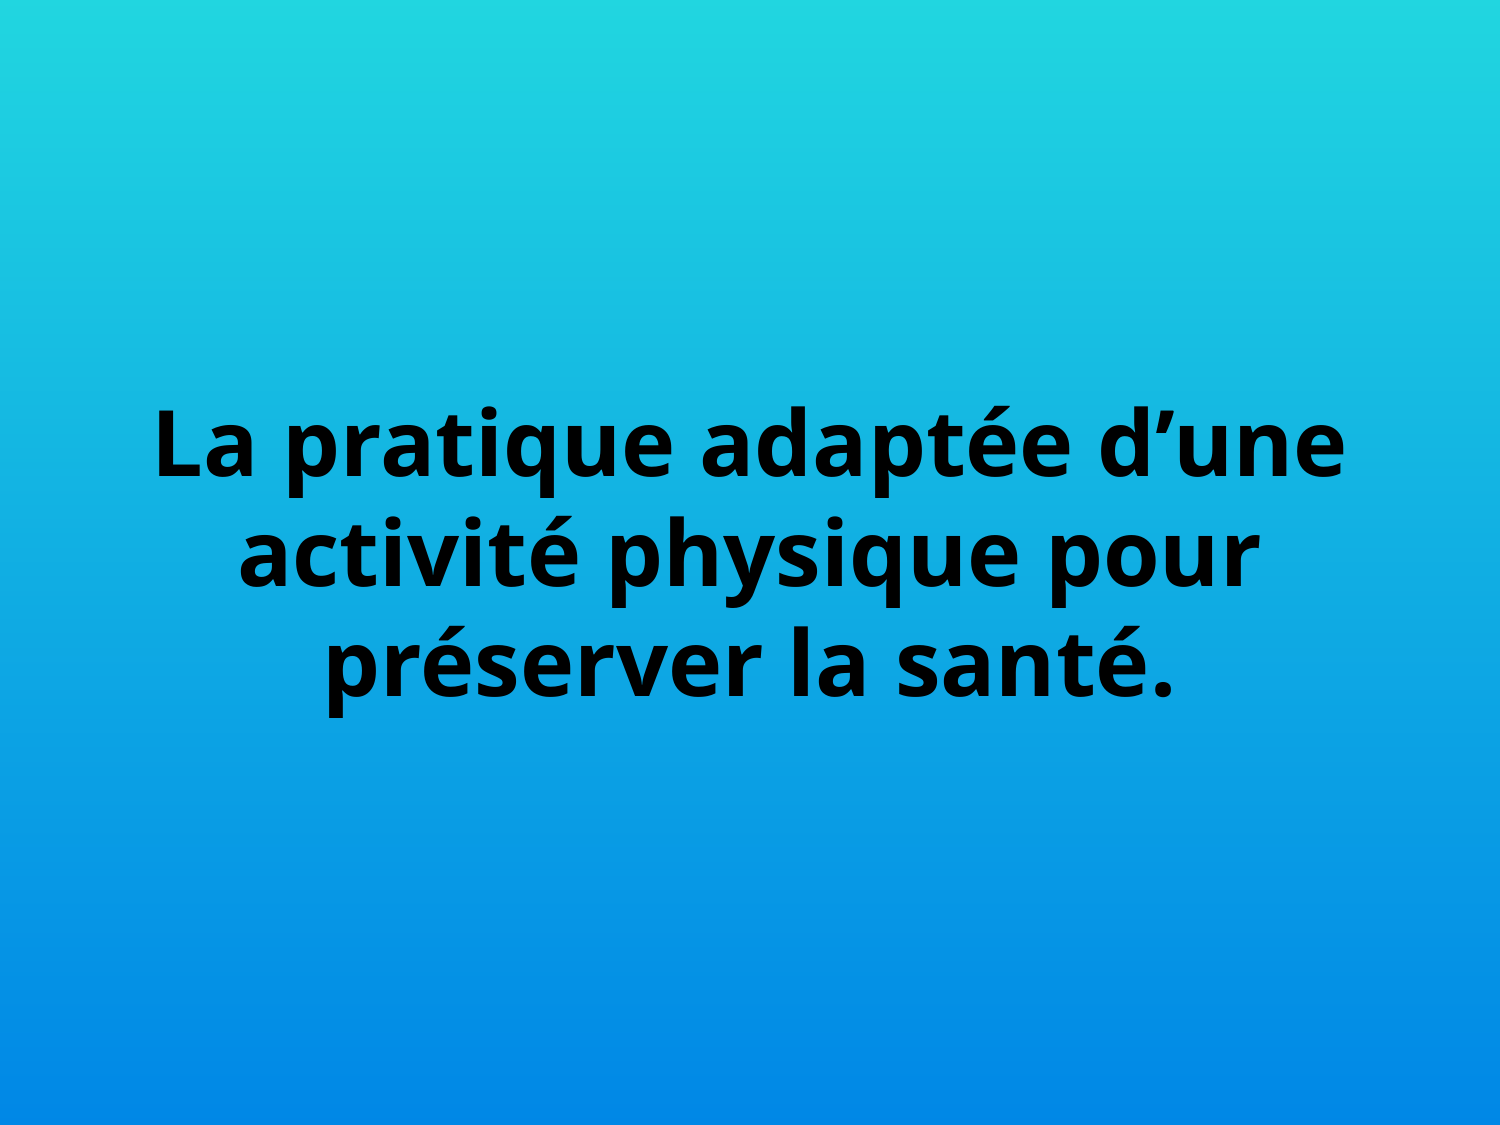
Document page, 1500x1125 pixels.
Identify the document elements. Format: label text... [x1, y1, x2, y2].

title La pratique adaptée d’une activité physique pour préserver la santé. [112, 349, 1388, 750]
